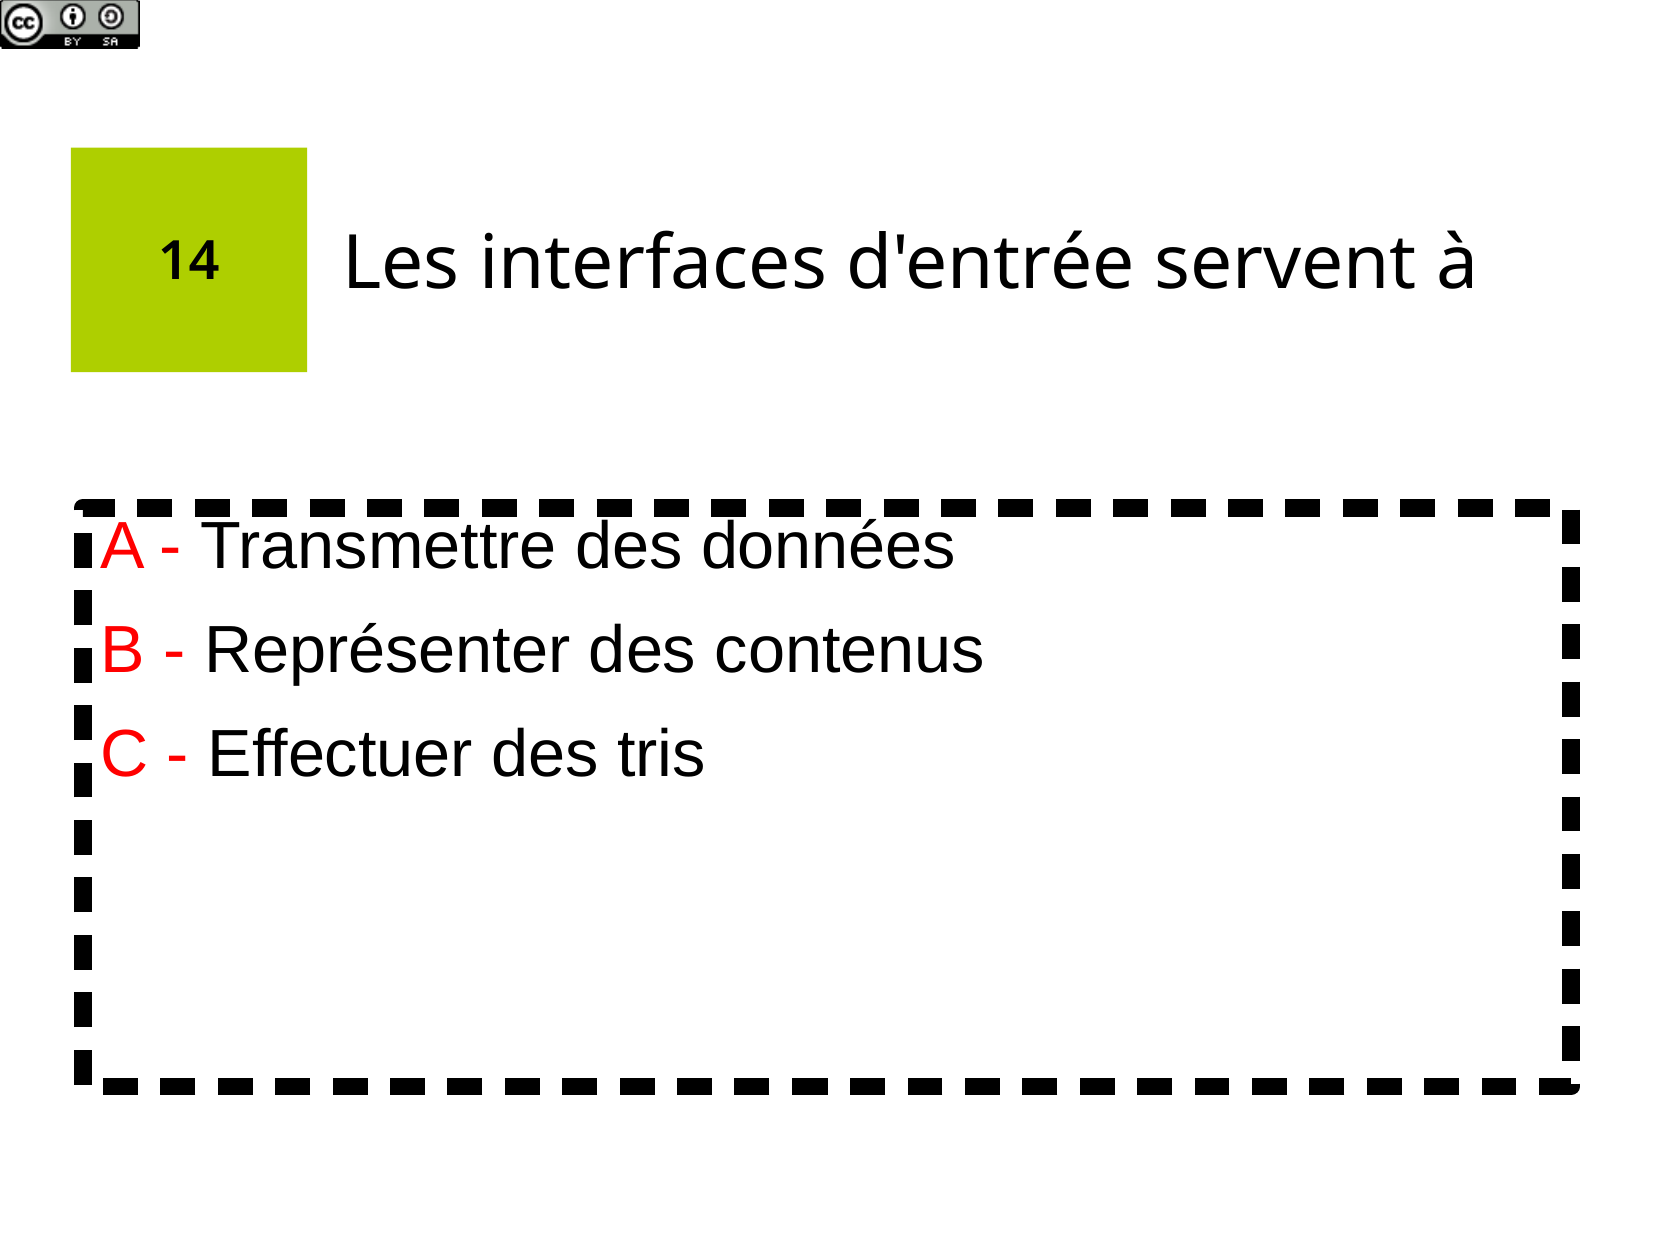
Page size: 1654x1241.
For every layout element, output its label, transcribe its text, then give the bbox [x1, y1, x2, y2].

picture [0, 0, 140, 49]
title Les interfaces d'entrée servent à [342, 59, 1571, 461]
list Transmettre des données Représenter des contenus Effectuer des tris [82, 507, 1571, 1087]
